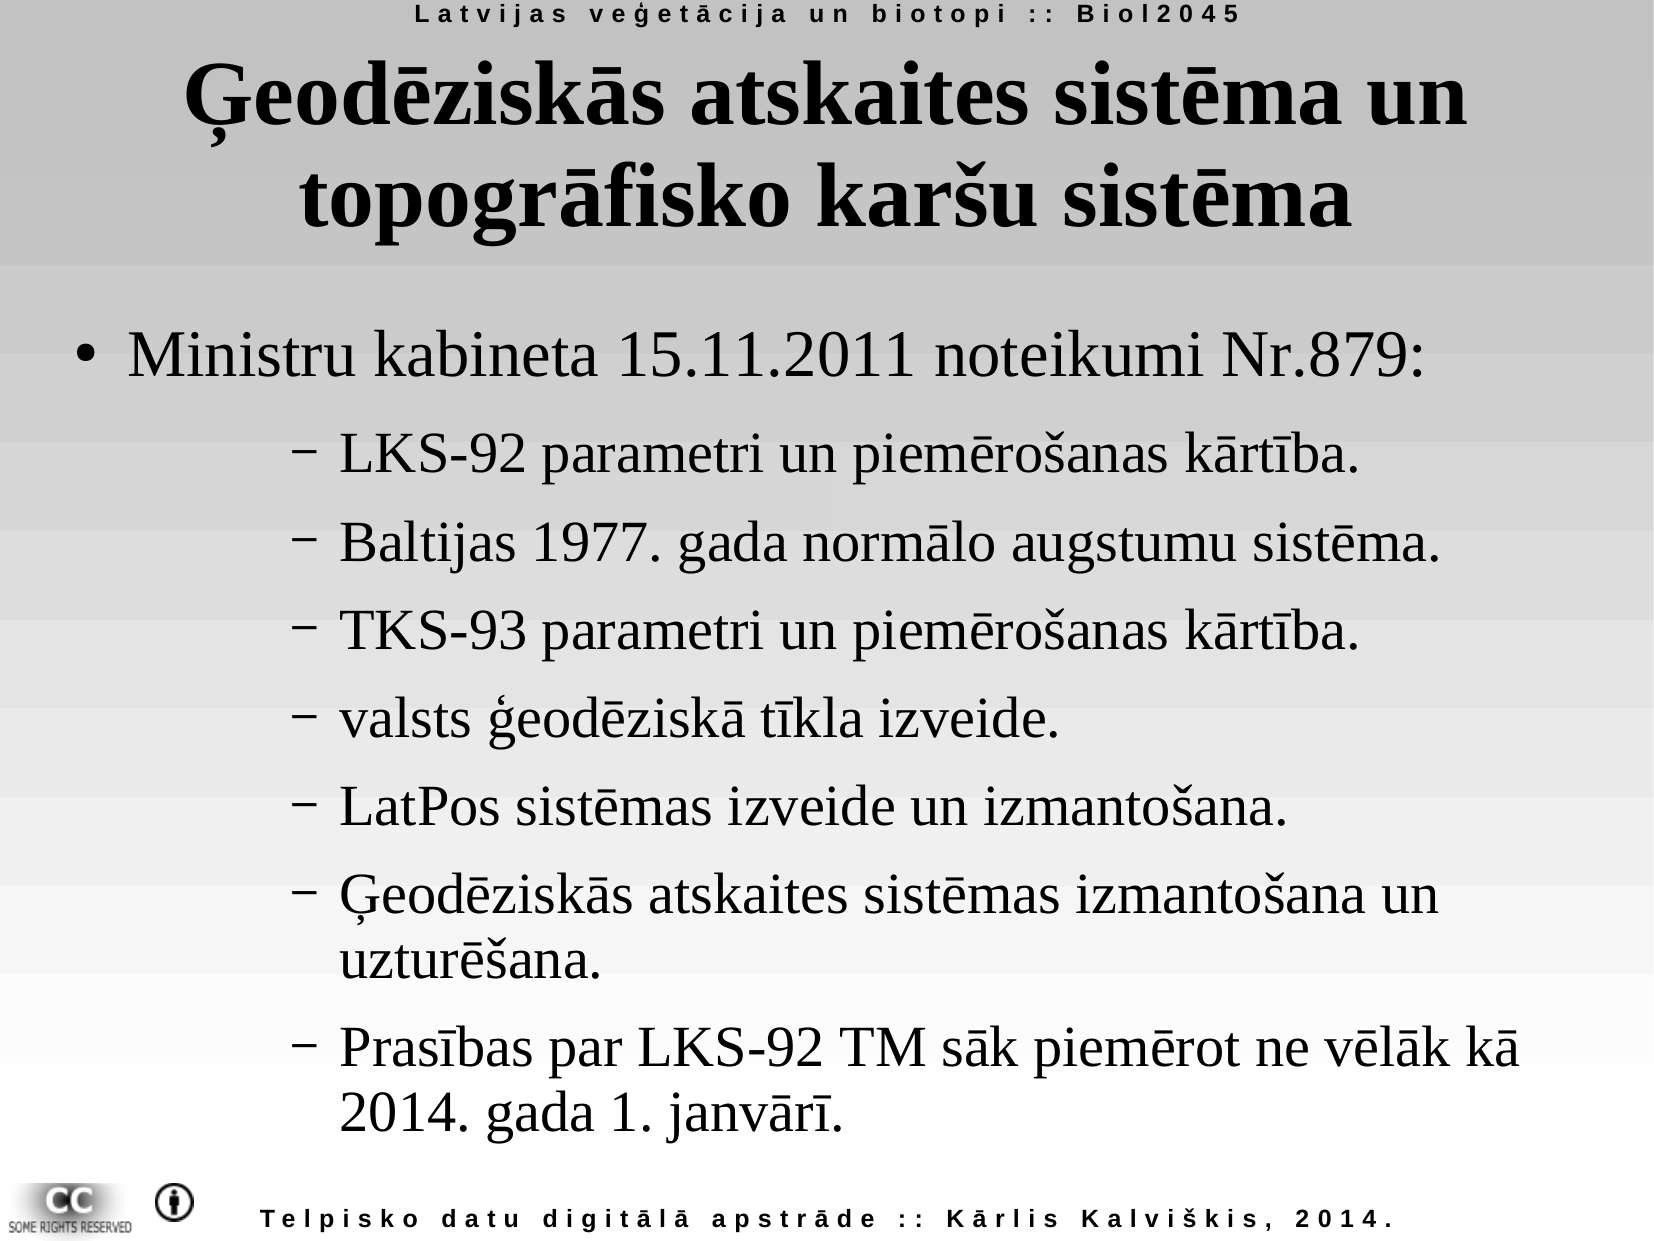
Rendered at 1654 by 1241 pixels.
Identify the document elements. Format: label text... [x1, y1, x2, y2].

picture [0, 287, 1654, 1241]
list Ministru kabineta 15.11.2011 noteikumi Nr.879: LKS-92 parametri un piemērošanas kārtība. Baltijas 1977. gada normālo augstumu sistēma. TKS-93 parametri un piemērošanas kārtība. valsts ģeodēziskā tīkla izveide. LatPos sistēmas izveide un izmantošana. Ģeodēziskās atskaites sistēmas izmantošana un uzturēšana. Prasības par LKS-92 TM sāk piemērot ne vēlāk kā 2014. gada 1. janvārī. [56, 317, 1600, 1175]
title Ģeodēziskās atskaites sistēma un topogrāfisko karšu sistēma [0, 1, 1654, 287]
